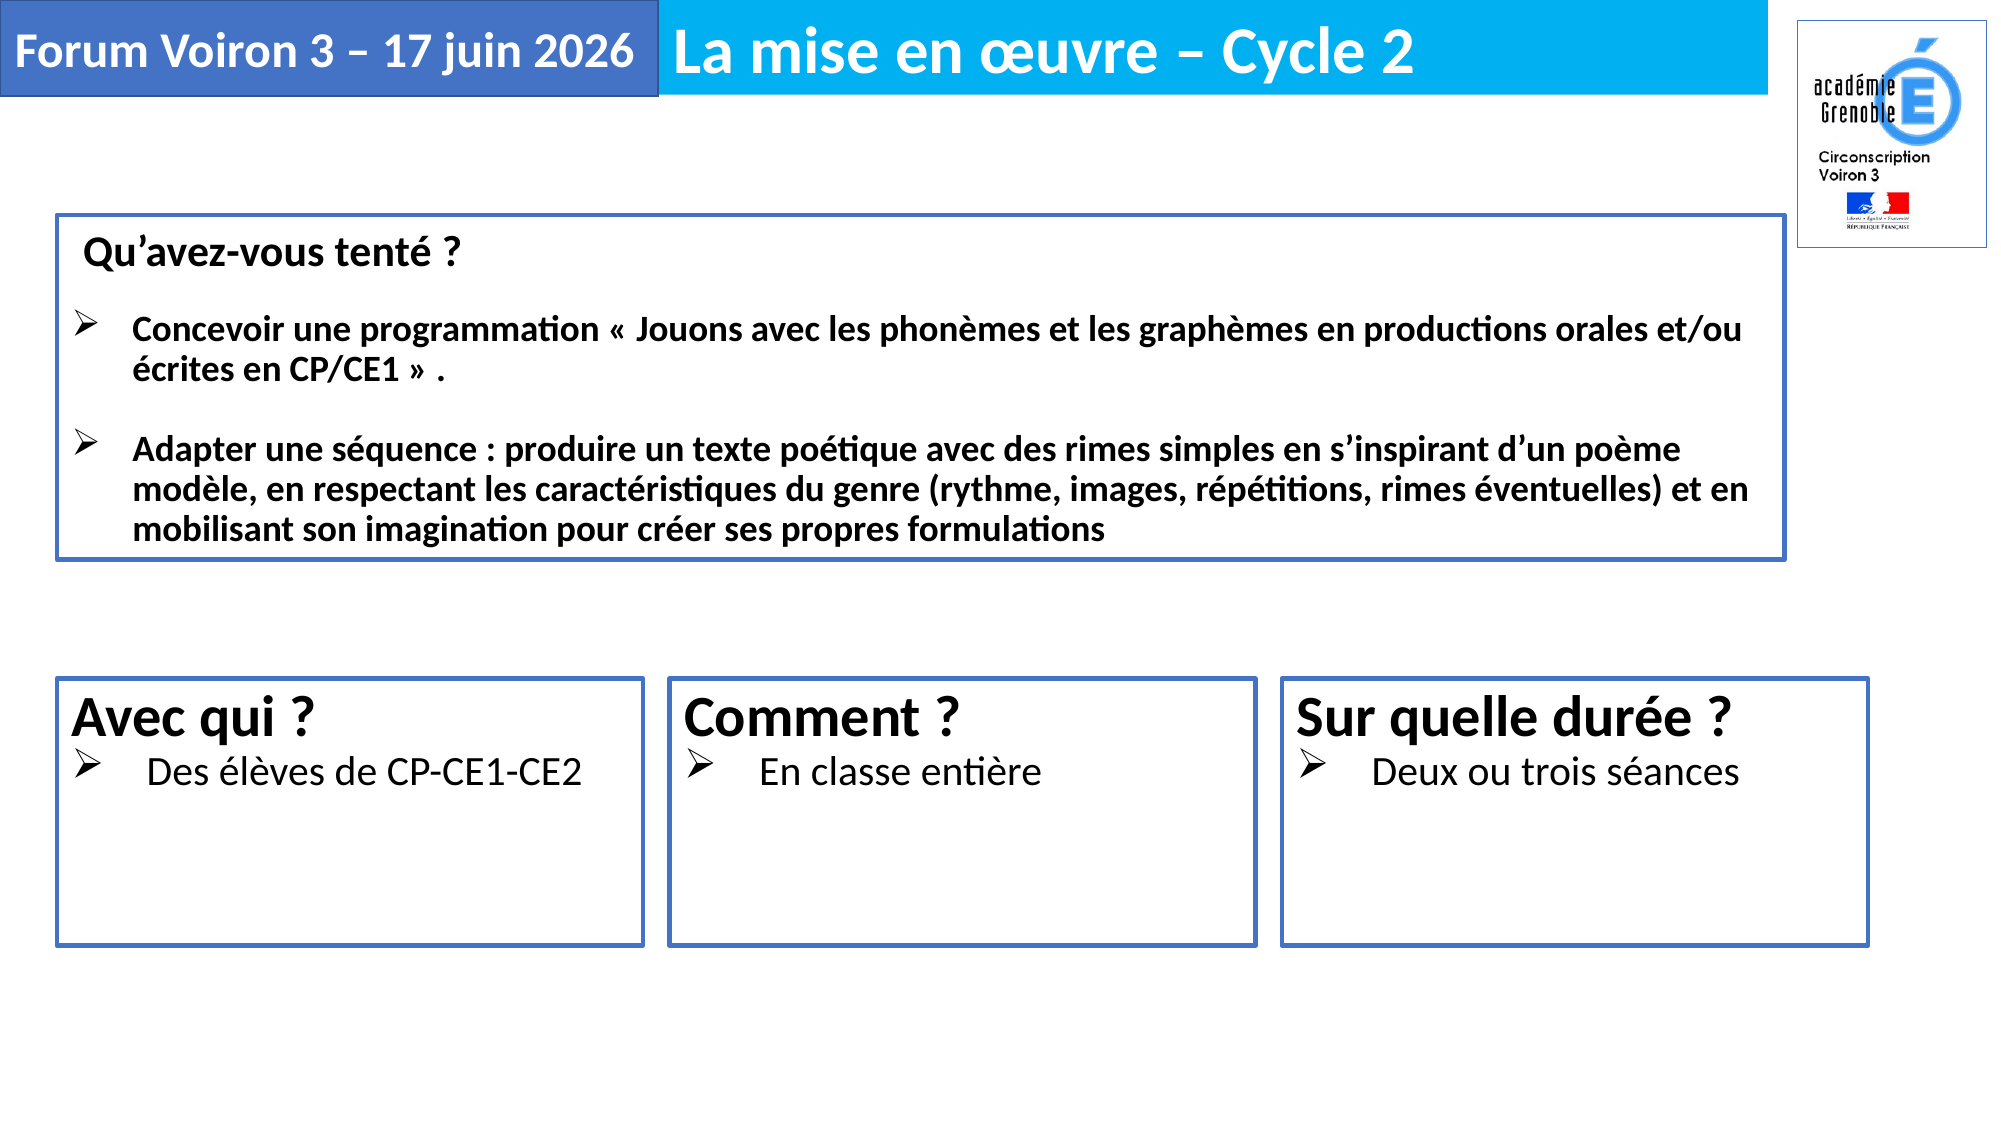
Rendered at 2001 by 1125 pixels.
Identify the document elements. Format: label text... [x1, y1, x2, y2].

text_box Qu’avez-vous tenté ? Concevoir une programmation « Jouons avec les phonèmes et les graphèmes en productions orales et/ou écrites en CP/CE1 » . Adapter une séquence : produire un texte poétique avec des rimes simples en s’inspirant d’un poème modèle, en respectant les caractéristiques du genre (rythme, images, répétitions, rimes éventuelles) et en mobilisant son imagination pour créer ses propres formulations [56, 214, 1785, 560]
text_box Comment ? En classe entière [669, 678, 1256, 946]
text_box Sur quelle durée ? Deux ou trois séances [1281, 678, 1868, 946]
text_box Avec qui ? Des élèves de CP-CE1-CE2 [56, 678, 643, 946]
picture [1797, 20, 1987, 248]
text_box Forum Voiron 3 – 17 juin 2026 [0, 0, 659, 96]
text_box La mise en œuvre – Cycle 2 [659, 0, 1768, 95]
